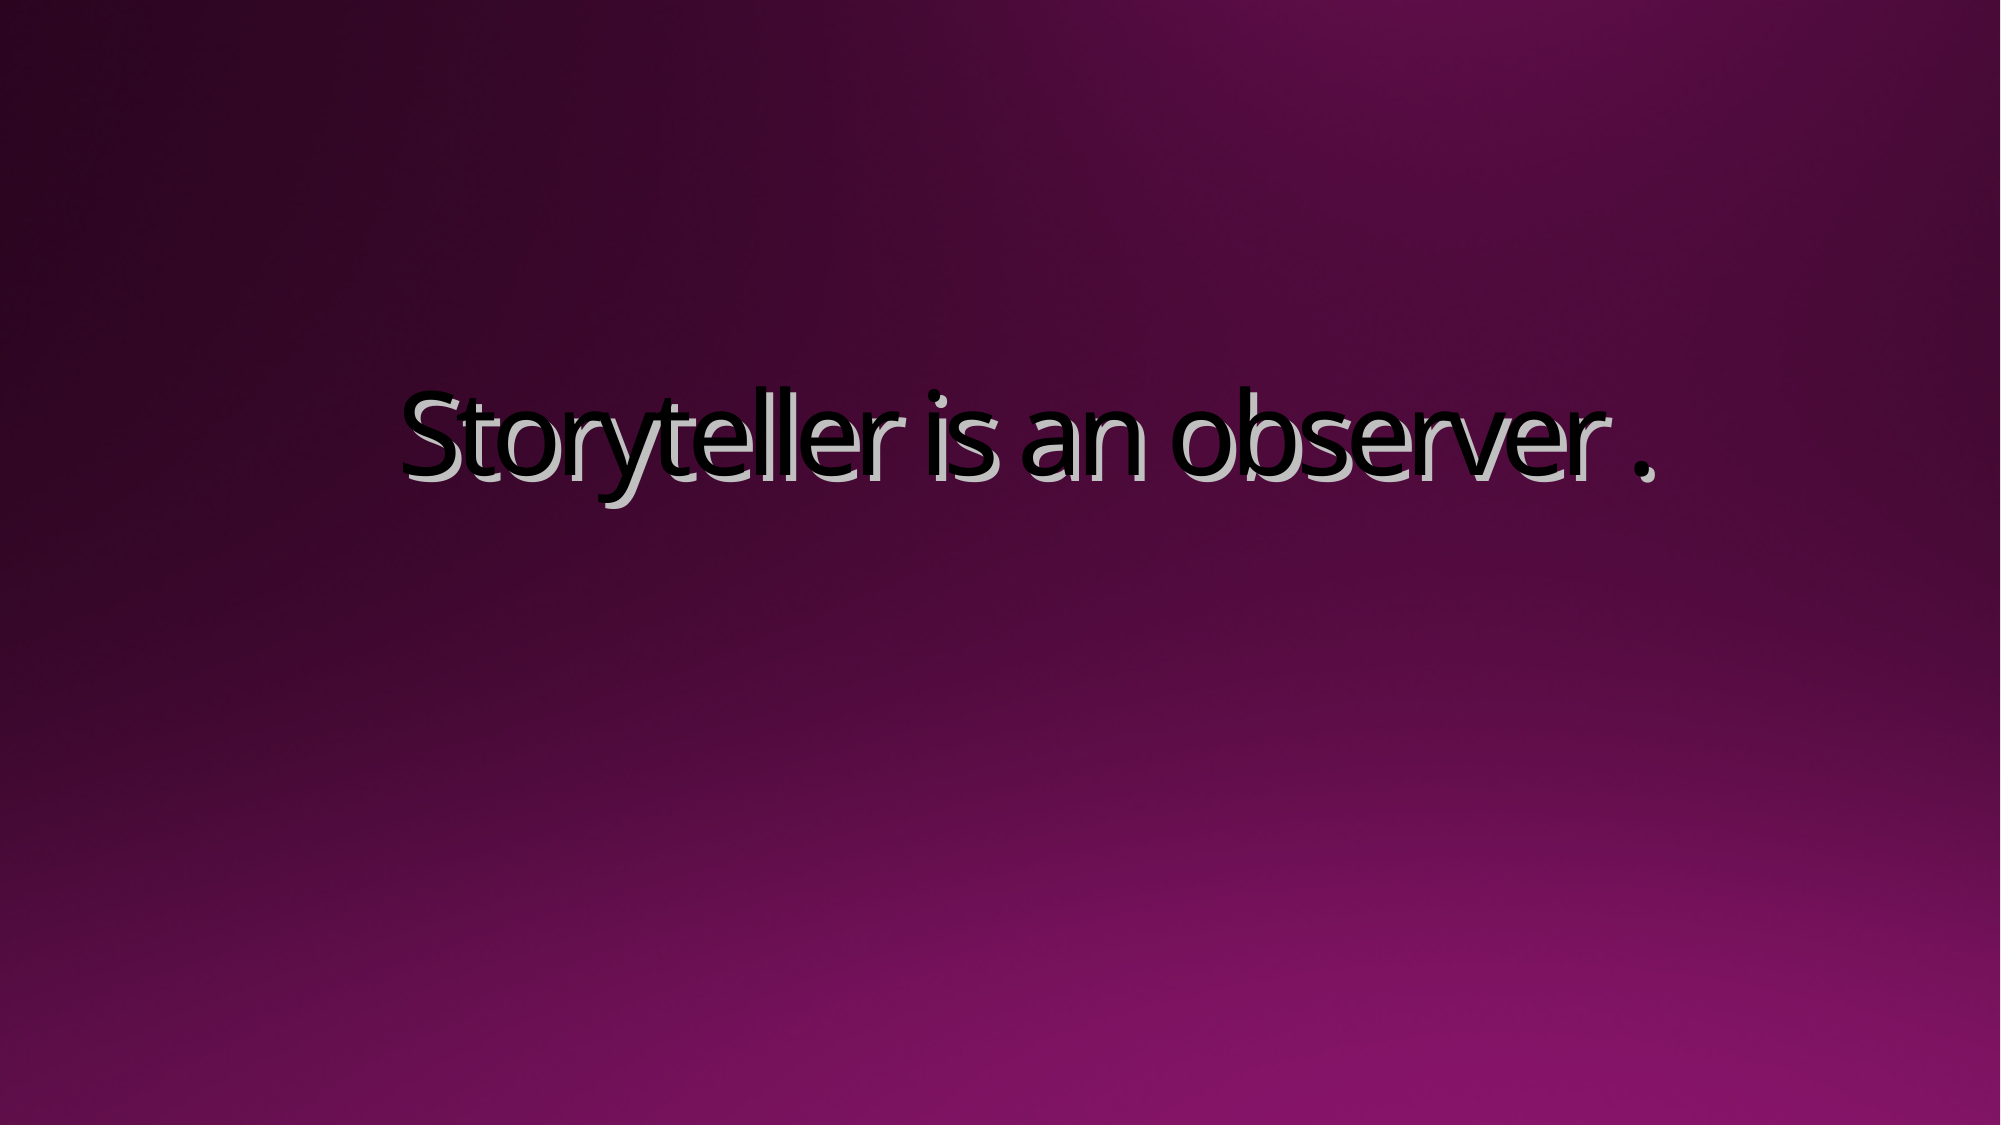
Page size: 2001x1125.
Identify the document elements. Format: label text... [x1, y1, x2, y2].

title Storyteller is an observer . [371, 367, 1708, 534]
